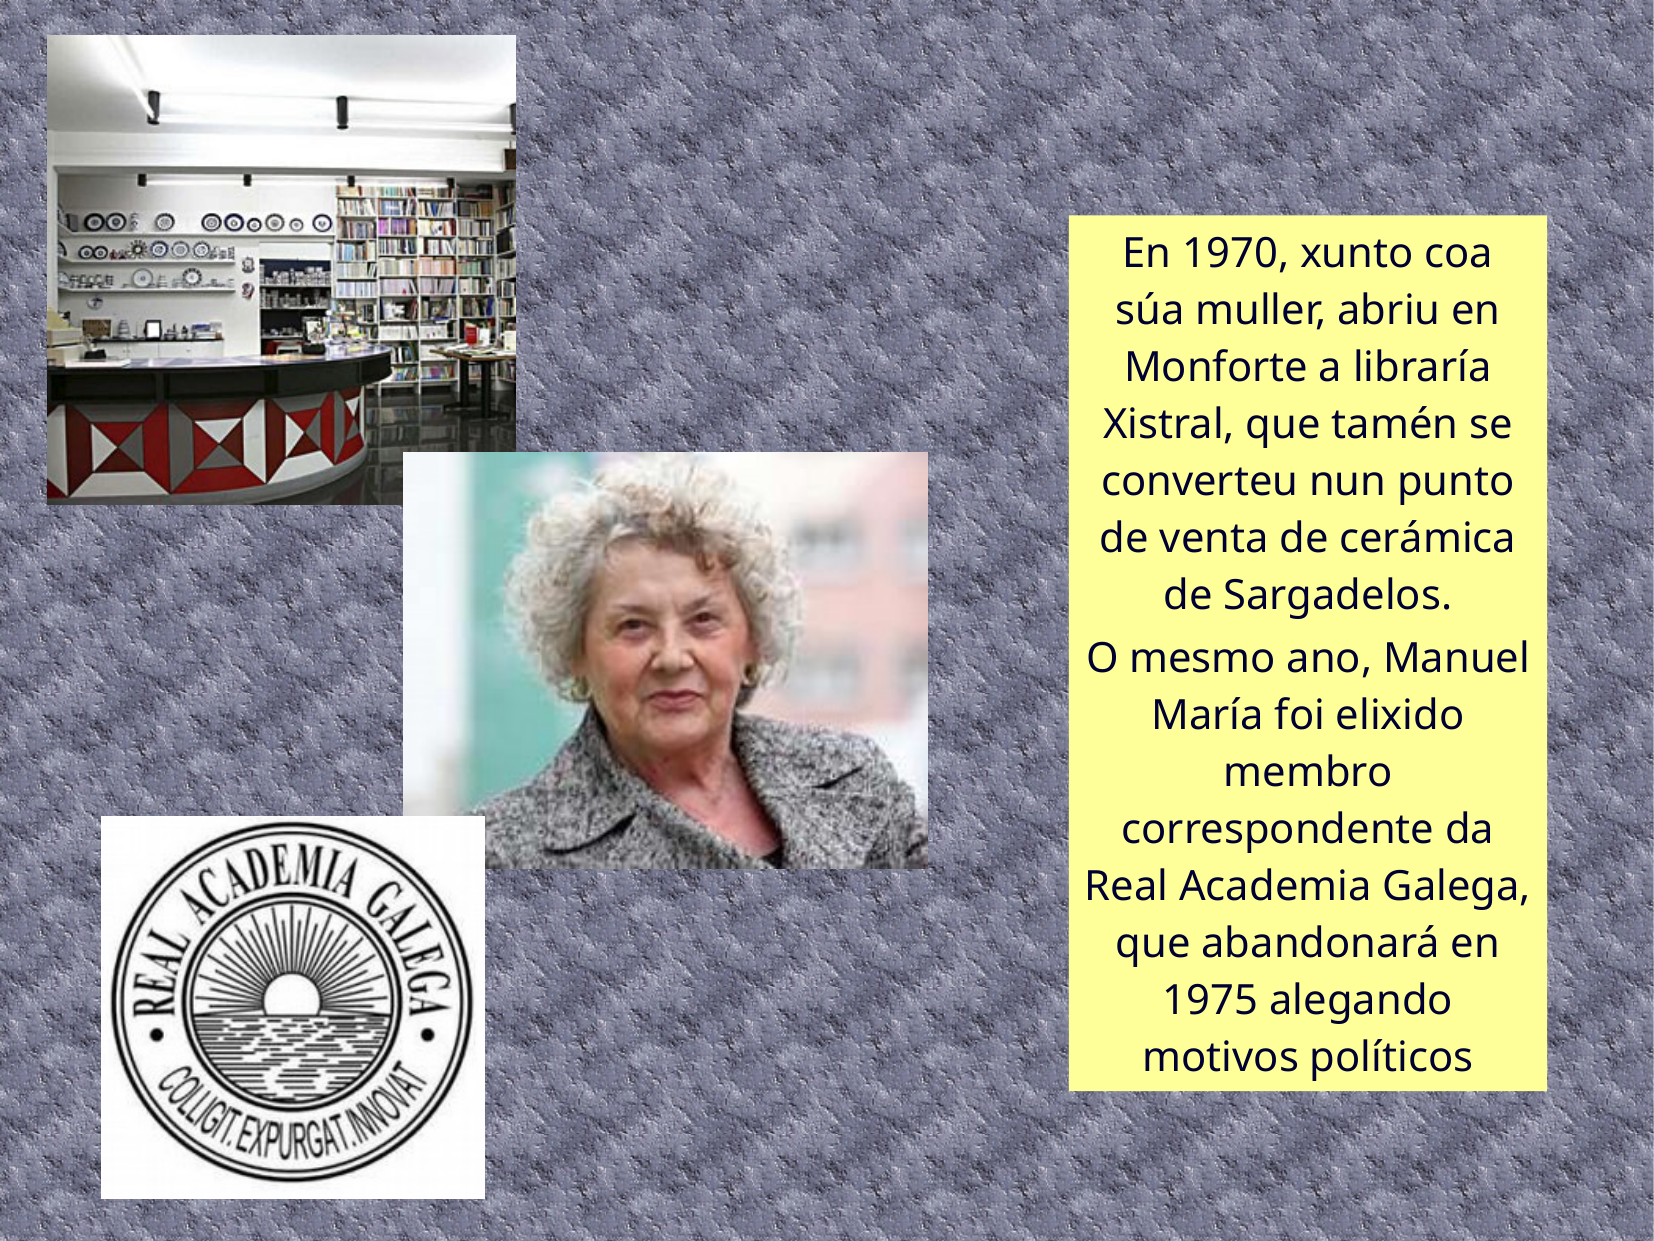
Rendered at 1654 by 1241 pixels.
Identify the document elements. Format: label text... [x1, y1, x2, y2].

text_box En 1970, xunto coa súa muller, abriu en Monforte a libraría Xistral, que tamén se converteu nun punto de venta de cerámica de Sargadelos. O mesmo ano, Manuel María foi elixido membro correspondente da Real Academia Galega, que abandonará en 1975 alegando motivos políticos [1068, 215, 1548, 1087]
picture [0, 0, 1654, 1241]
